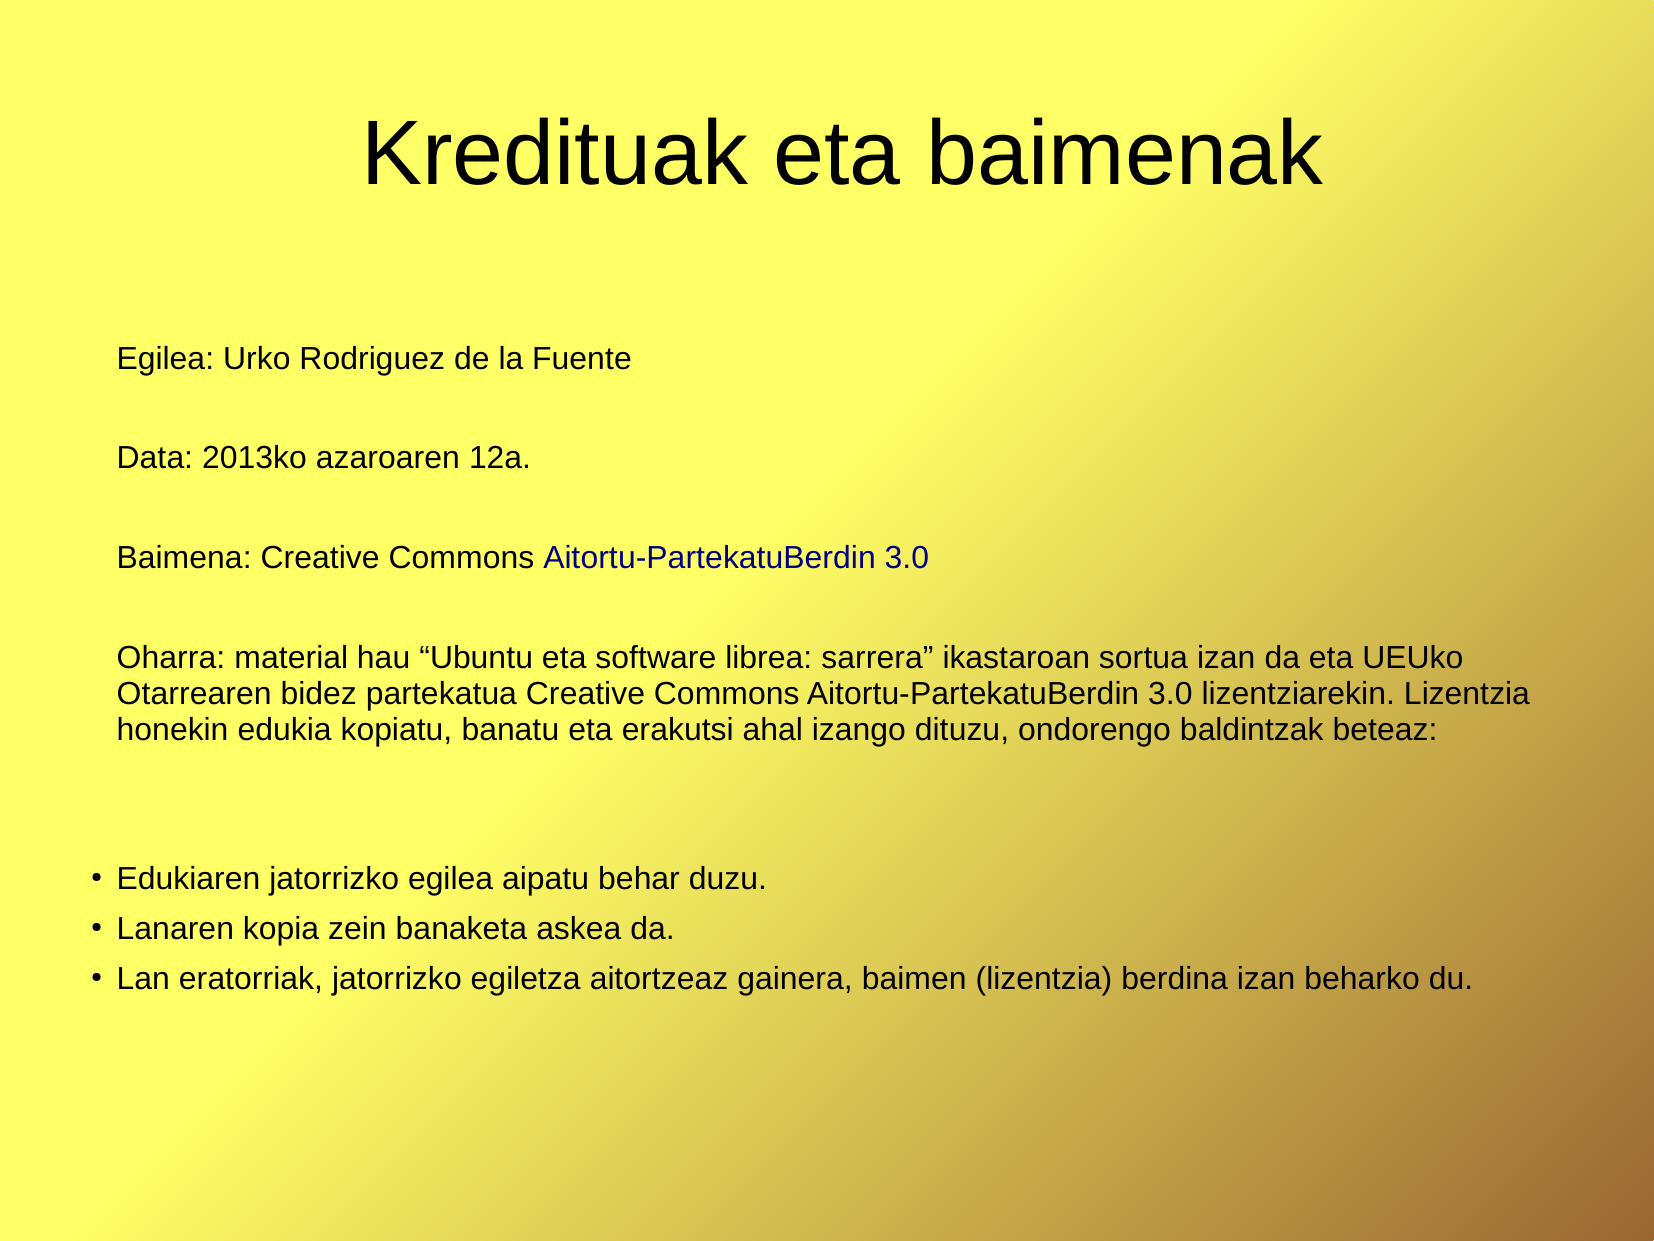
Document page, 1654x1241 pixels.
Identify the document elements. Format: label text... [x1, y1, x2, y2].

list Egilea: Urko Rodriguez de la Fuente Data: 2013ko azaroaren 12a. Baimena: Creative Commons Aitortu-PartekatuBerdin 3.0 Oharra: material hau “Ubuntu eta software librea: sarrera” ikastaroan sortua izan da eta UEUko Otarrearen bidez partekatua Creative Commons Aitortu-PartekatuBerdin 3.0 lizentziarekin. Lizentzia honekin edukia kopiatu, banatu eta erakutsi ahal izango dituzu, ondorengo baldintzak beteaz: Edukiaren jatorrizko egilea aipatu behar duzu. Lanaren kopia zein banaketa askea da. Lan eratorriak, jatorrizko egiletza aitortzeaz gainera, baimen (lizentzia) berdina izan beharko du. [82, 290, 1538, 1010]
title Kredituak eta baimenak [82, 49, 1571, 257]
